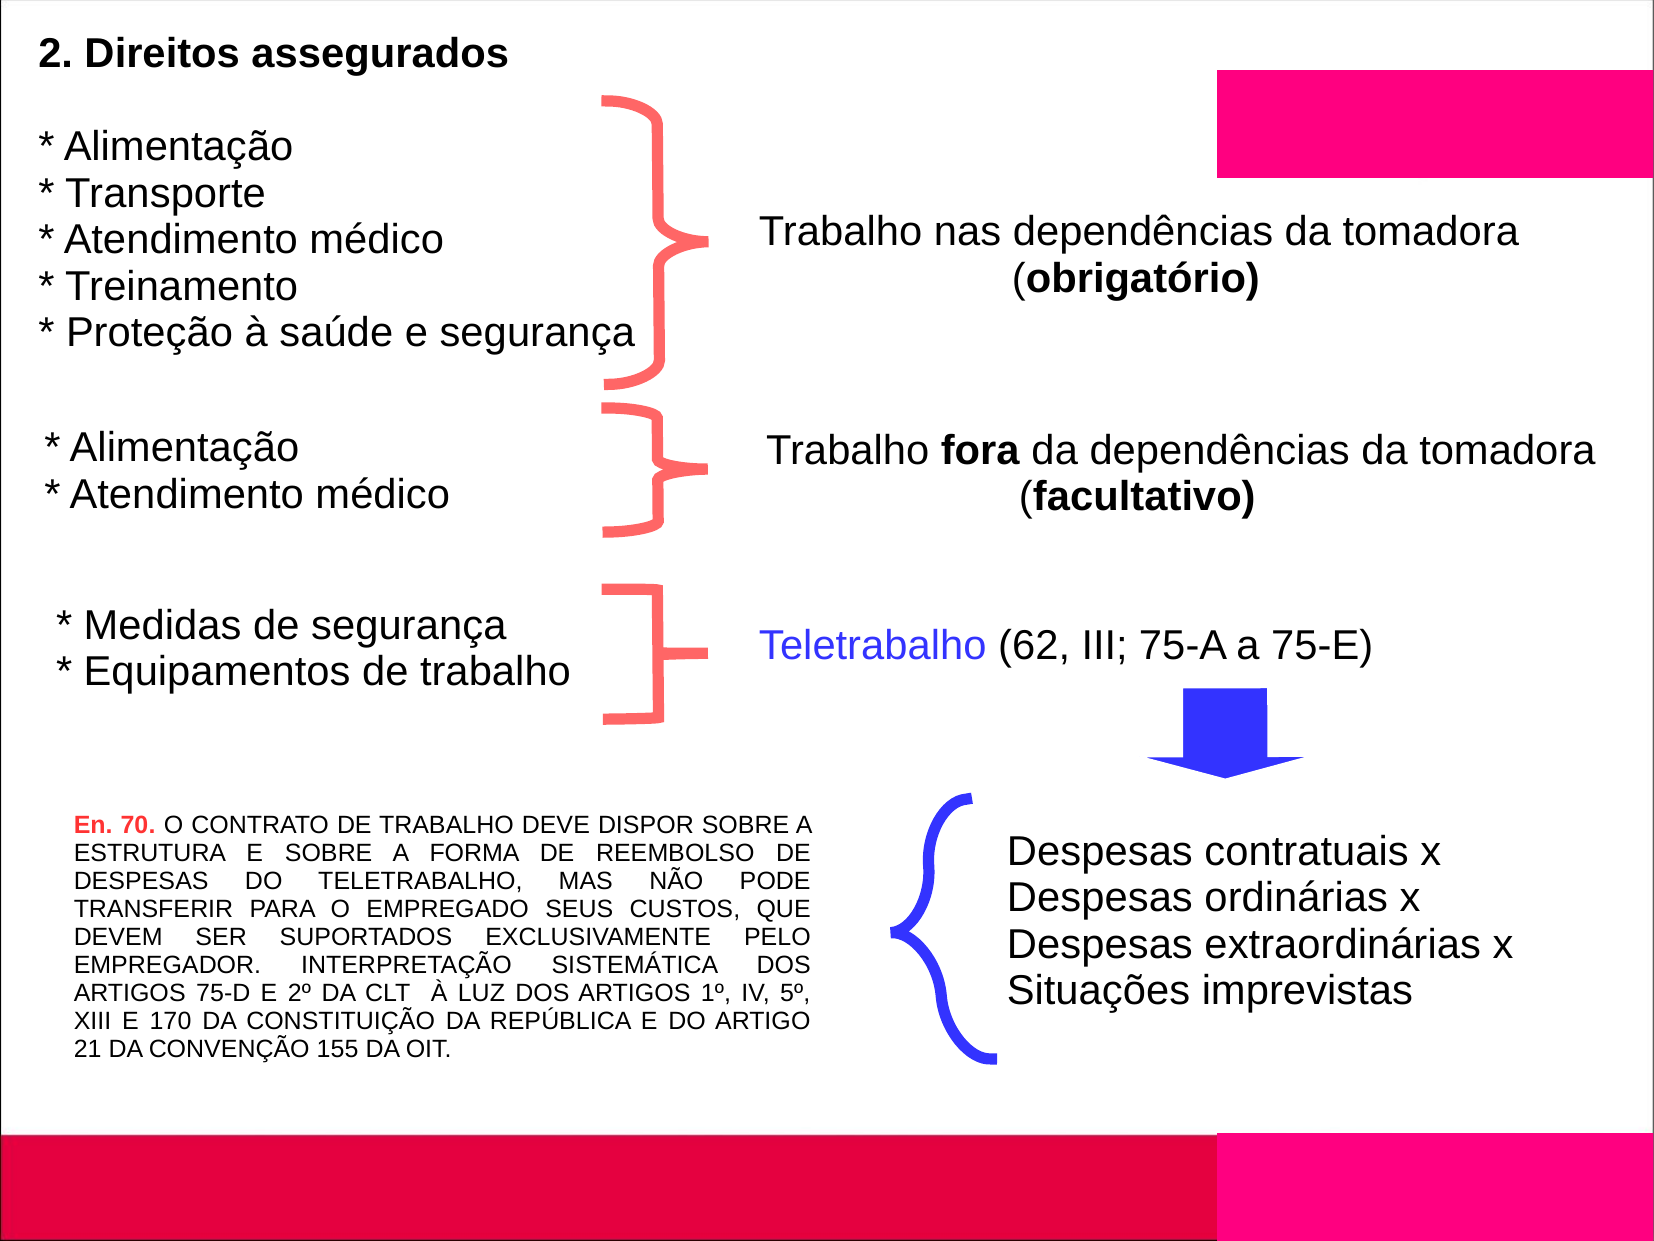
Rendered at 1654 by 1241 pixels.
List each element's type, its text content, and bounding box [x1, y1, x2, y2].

text_box Trabalho fora da dependências da tomadora (facultativo) [751, 419, 1625, 530]
text_box Teletrabalho (62, III; 75-A a 75-E) [744, 614, 1535, 676]
text_box Despesas contratuais x Despesas ordinárias x Despesas extraordinárias x Situações imprevistas [992, 820, 1560, 1069]
text_box En. 70. O CONTRATO DE TRABALHO DEVE DISPOR SOBRE A ESTRUTURA E SOBRE A FORMA DE REEMBOLSO DE DESPESAS DO TELETRABALHO, MAS NÃO PODE TRANSFERIR PARA O EMPREGADO SEUS CUSTOS, QUE DEVEM SER SUPORTADOS EXCLUSIVAMENTE PELO EMPREGADOR. INTERPRETAÇÃO SISTEMÁTICA DOS ARTIGOS 75-D E 2º DA CLT À LUZ DOS ARTIGOS 1º, IV, 5º, XIII E 170 DA CONSTITUIÇÃO DA REPÚBLICA E DO ARTIGO 21 DA CONVENÇÃO 155 DA OIT. [59, 803, 827, 1071]
text_box * Alimentação * Atendimento médico [29, 416, 629, 532]
text_box [1139, 687, 1311, 780]
text_box Trabalho nas dependências da tomadora (obrigatório) [744, 200, 1615, 311]
text_box 2. Direitos assegurados * Alimentação * Transporte * Atendimento médico * Treinamento * Proteção à saúde e segurança [23, 0, 969, 413]
text_box * Medidas de segurança * Equipamentos de trabalho [41, 594, 608, 703]
picture [0, 0, 1654, 1241]
